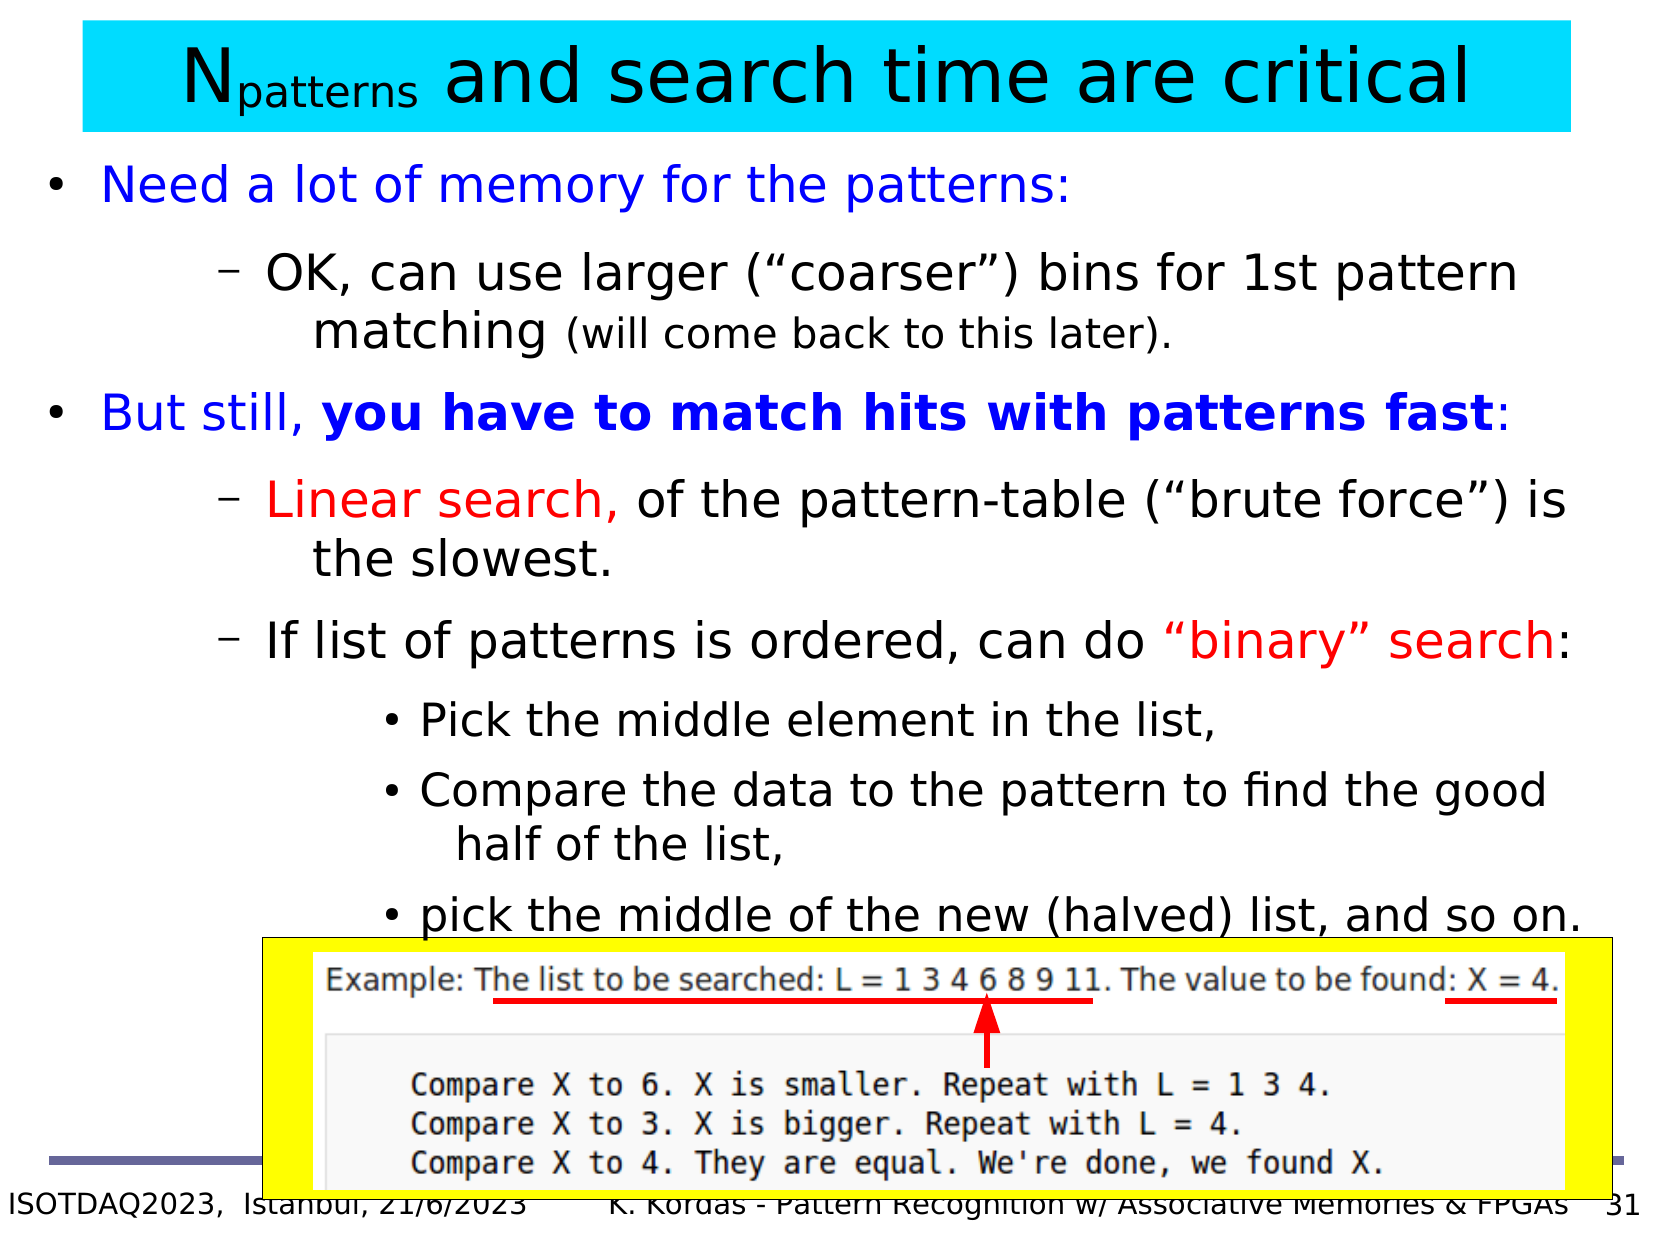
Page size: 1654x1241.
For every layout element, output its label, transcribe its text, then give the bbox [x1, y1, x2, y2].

picture [313, 952, 1565, 1190]
list Need a lot of memory for the patterns: OK, can use larger (“coarser”) bins for 1st pattern matching (will come back to this later). But still, you have to match hits with patterns fast: Linear search, of the pattern-table (“brute force”) is the slowest. If list of patterns is ordered, can do “binary” search: Pick the middle element in the list, Compare the data to the pattern to find the good half of the list, pick the middle of the new (halved) list, and so on. [29, 155, 1601, 1133]
title Npatterns and search time are critical [82, 20, 1571, 132]
text_box [262, 937, 1613, 1200]
